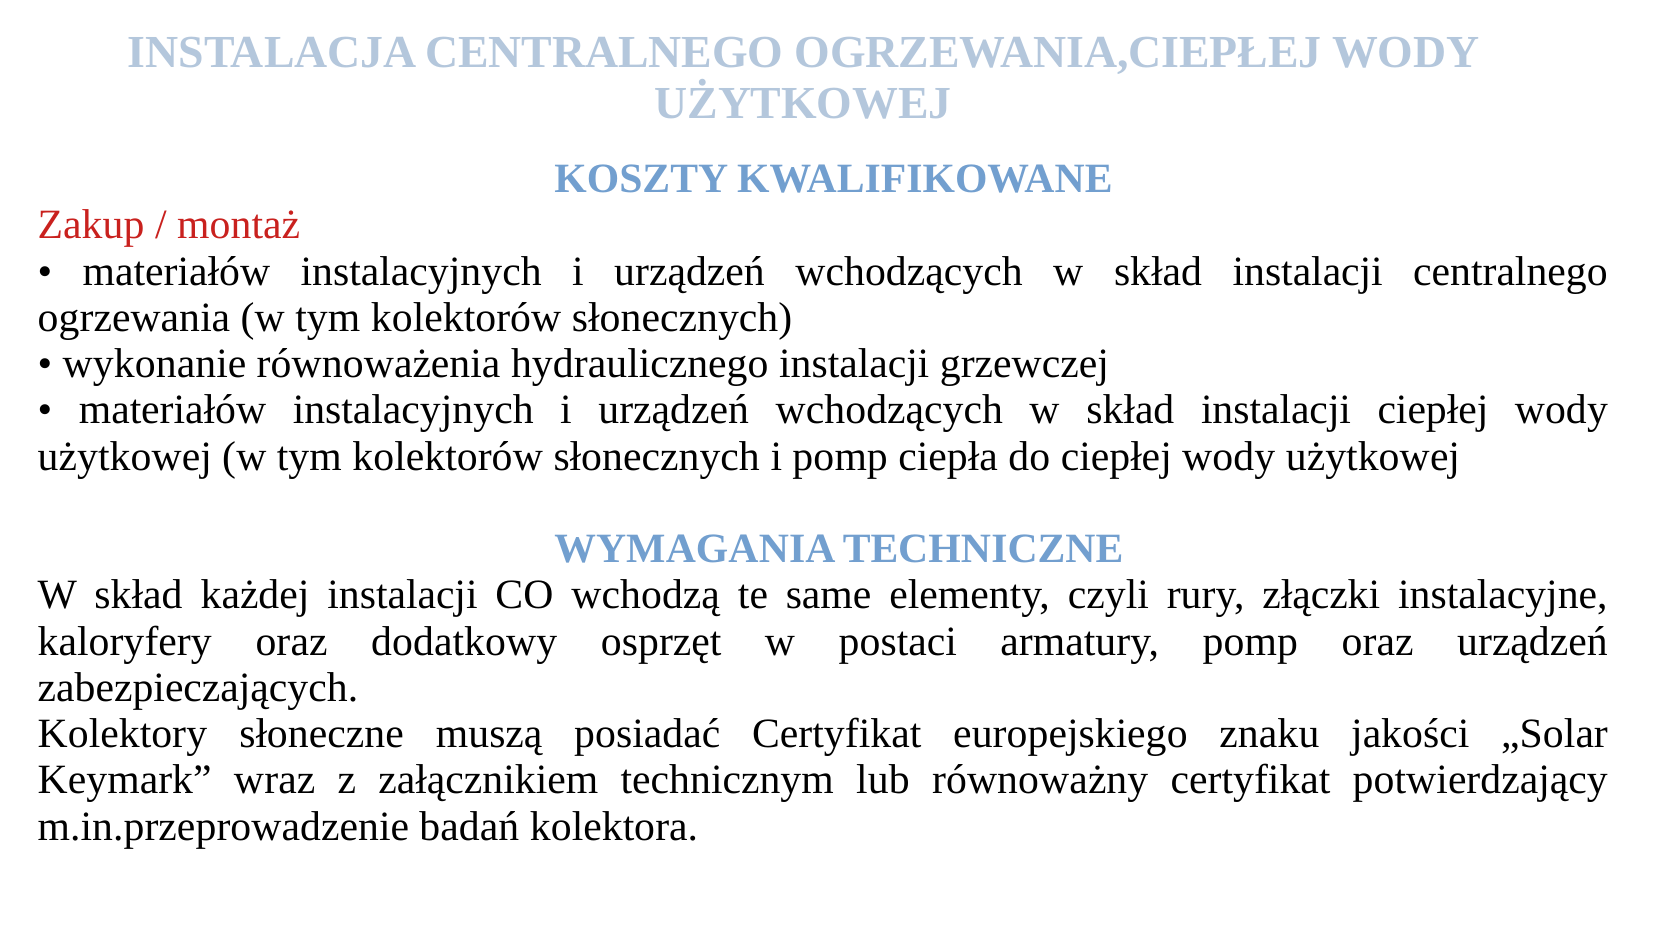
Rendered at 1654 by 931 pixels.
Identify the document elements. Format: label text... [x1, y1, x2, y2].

title INSTALACJA CENTRALNEGO OGRZEWANIA,CIEPŁEJ WODY UŻYTKOWEJ [59, 0, 1548, 147]
text_box KOSZTY KWALIFIKOWANE Zakup / montaż • materiałów instalacyjnych i urządzeń wchodzących w skład instalacji centralnego ogrzewania (w tym kolektorów słonecznych) • wykonanie równoważenia hydraulicznego instalacji grzewczej • materiałów instalacyjnych i urządzeń wchodzących w skład instalacji ciepłej wody użytkowej (w tym kolektorów słonecznych i pomp ciepła do ciepłej wody użytkowej WYMAGANIA TECHNICZNE W skład każdej instalacji CO wchodzą te same elementy, czyli rury, złączki instalacyjne, kaloryfery oraz dodatkowy osprzęt w postaci armatury, pomp oraz urządzeń zabezpieczających. Kolektory słoneczne muszą posiadać Certyfikat europejskiego znaku jakości „Solar Keymark” wraz z załącznikiem technicznym lub równoważny certyfikat potwierdzający m.in.przeprowadzenie badań kolektora. [22, 147, 1625, 916]
